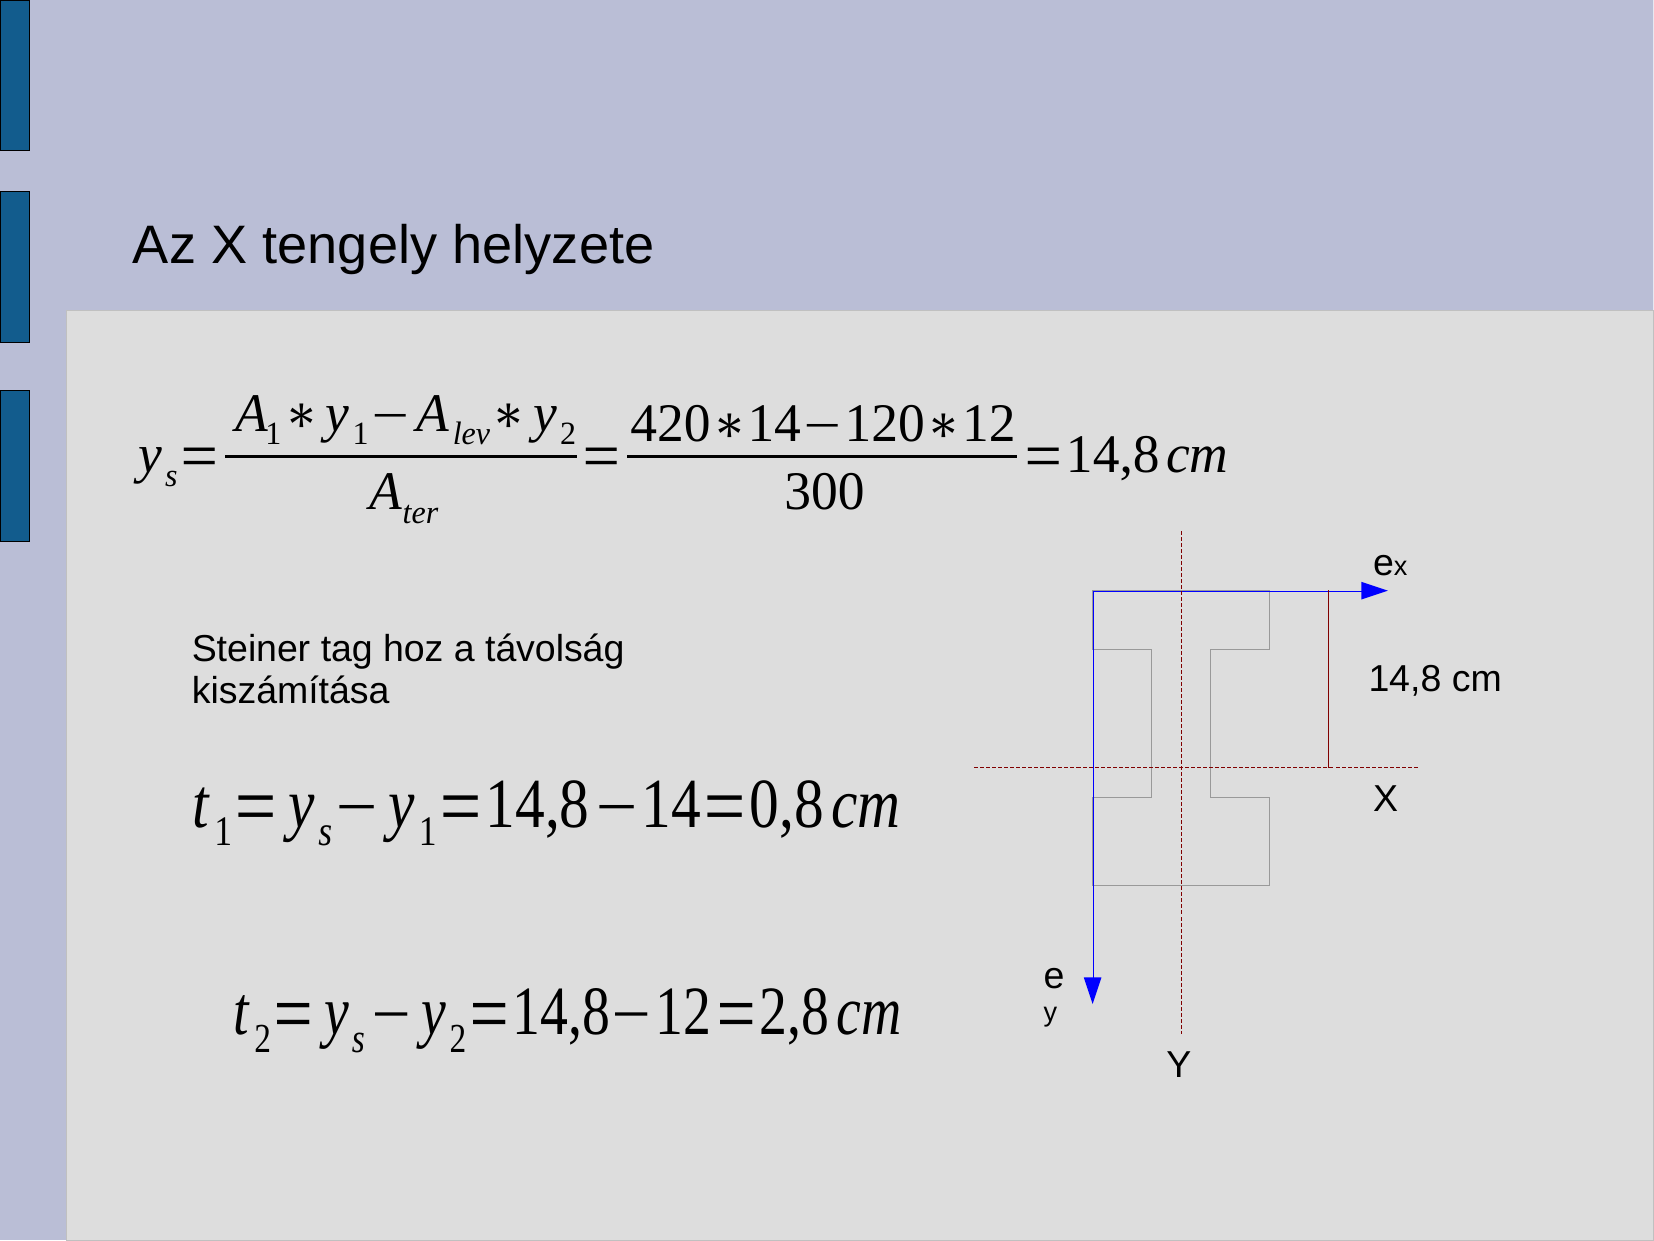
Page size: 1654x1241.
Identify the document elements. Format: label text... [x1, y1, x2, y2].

text_box ey [1029, 947, 1093, 1005]
chart [118, 383, 1241, 532]
text_box ex [1358, 533, 1477, 591]
text_box Az X tengely helyzete [118, 206, 1004, 283]
chart [219, 974, 916, 1063]
text_box Steiner tag hoz a távolság kiszámítása [177, 620, 709, 719]
text_box 14,8 cm [1353, 649, 1565, 707]
text_box Y [1151, 1035, 1216, 1093]
text_box X [1358, 769, 1570, 827]
chart [177, 766, 916, 857]
